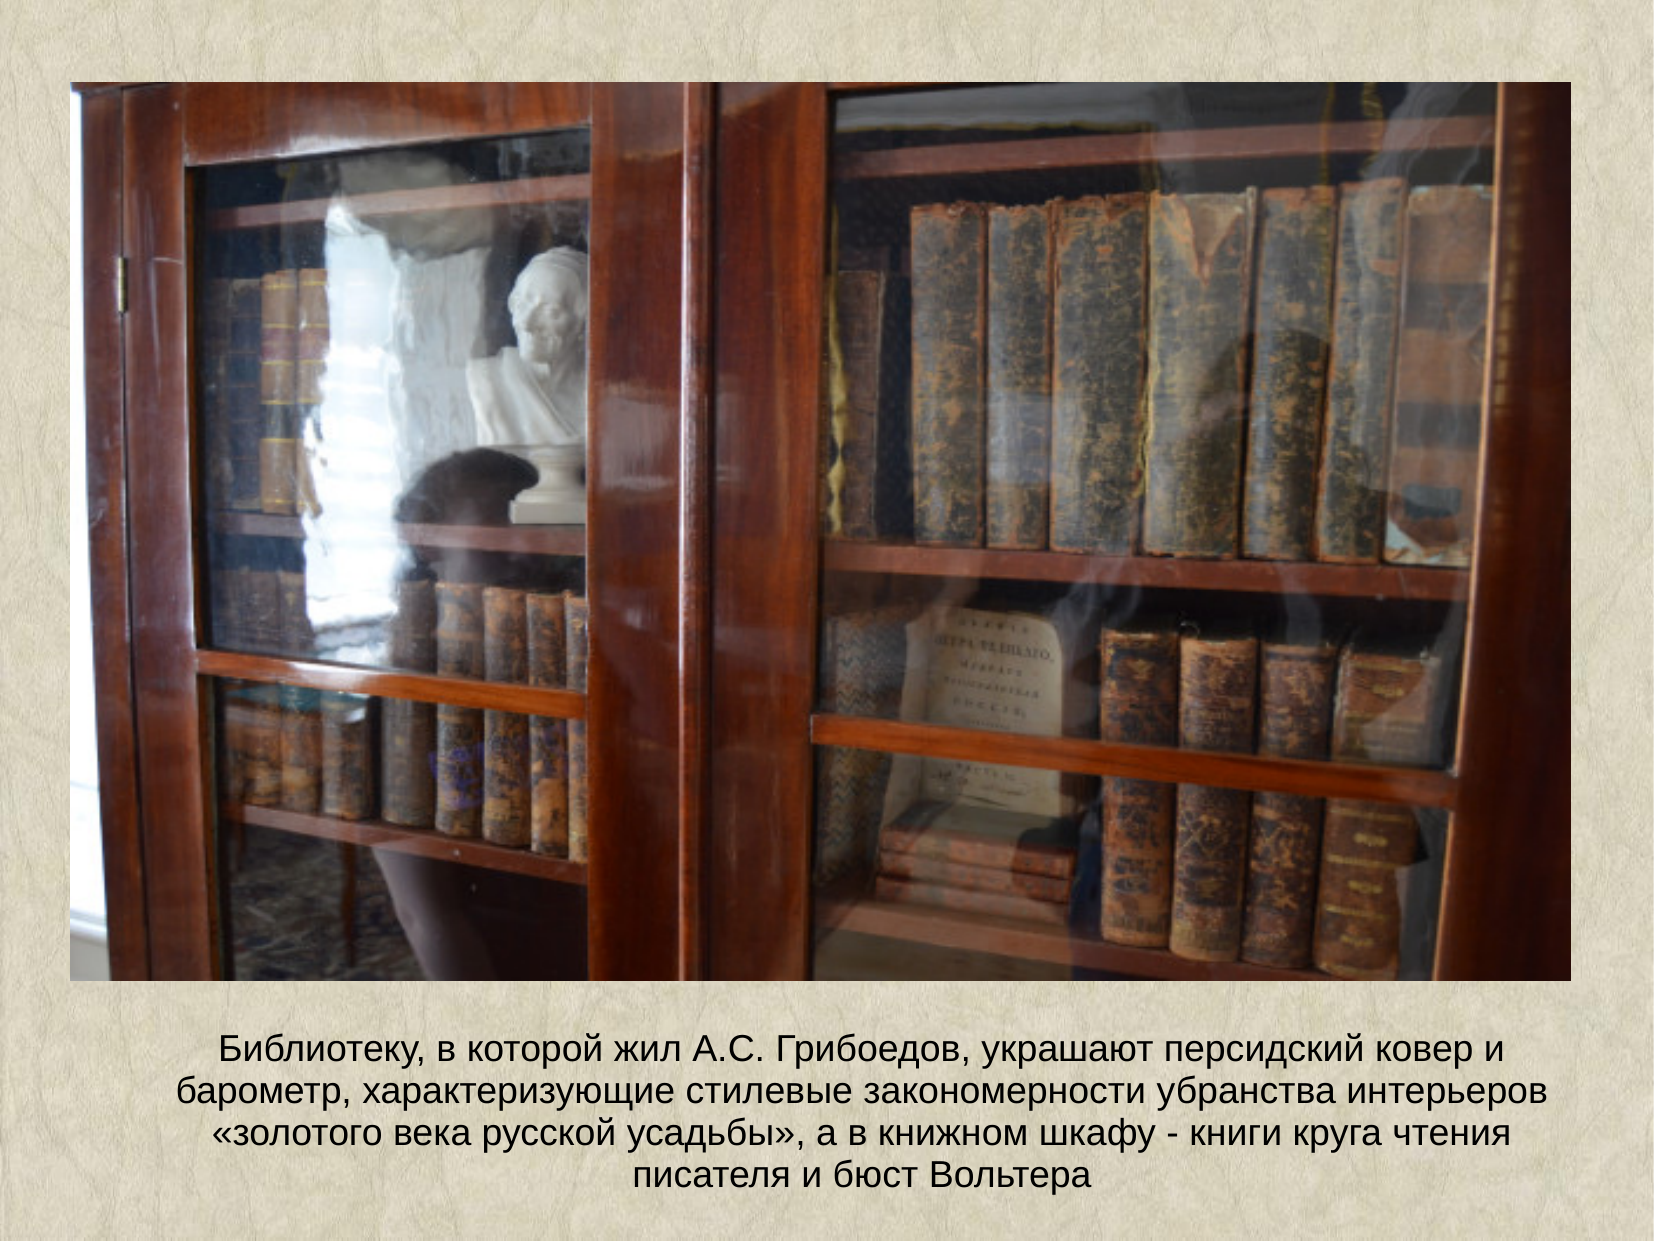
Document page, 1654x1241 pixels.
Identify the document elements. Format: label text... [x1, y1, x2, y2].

picture [0, 0, 1654, 1241]
list Библиотеку, в которой жил А.С. Грибоедов, украшают персидский ковер и барометр, характеризующие стилевые закономерности убранства интерьеров «золотого века русской усадьбы», а в книжном шкафу - книги круга чтения писателя и бюст Вольтера [82, 1027, 1571, 1196]
